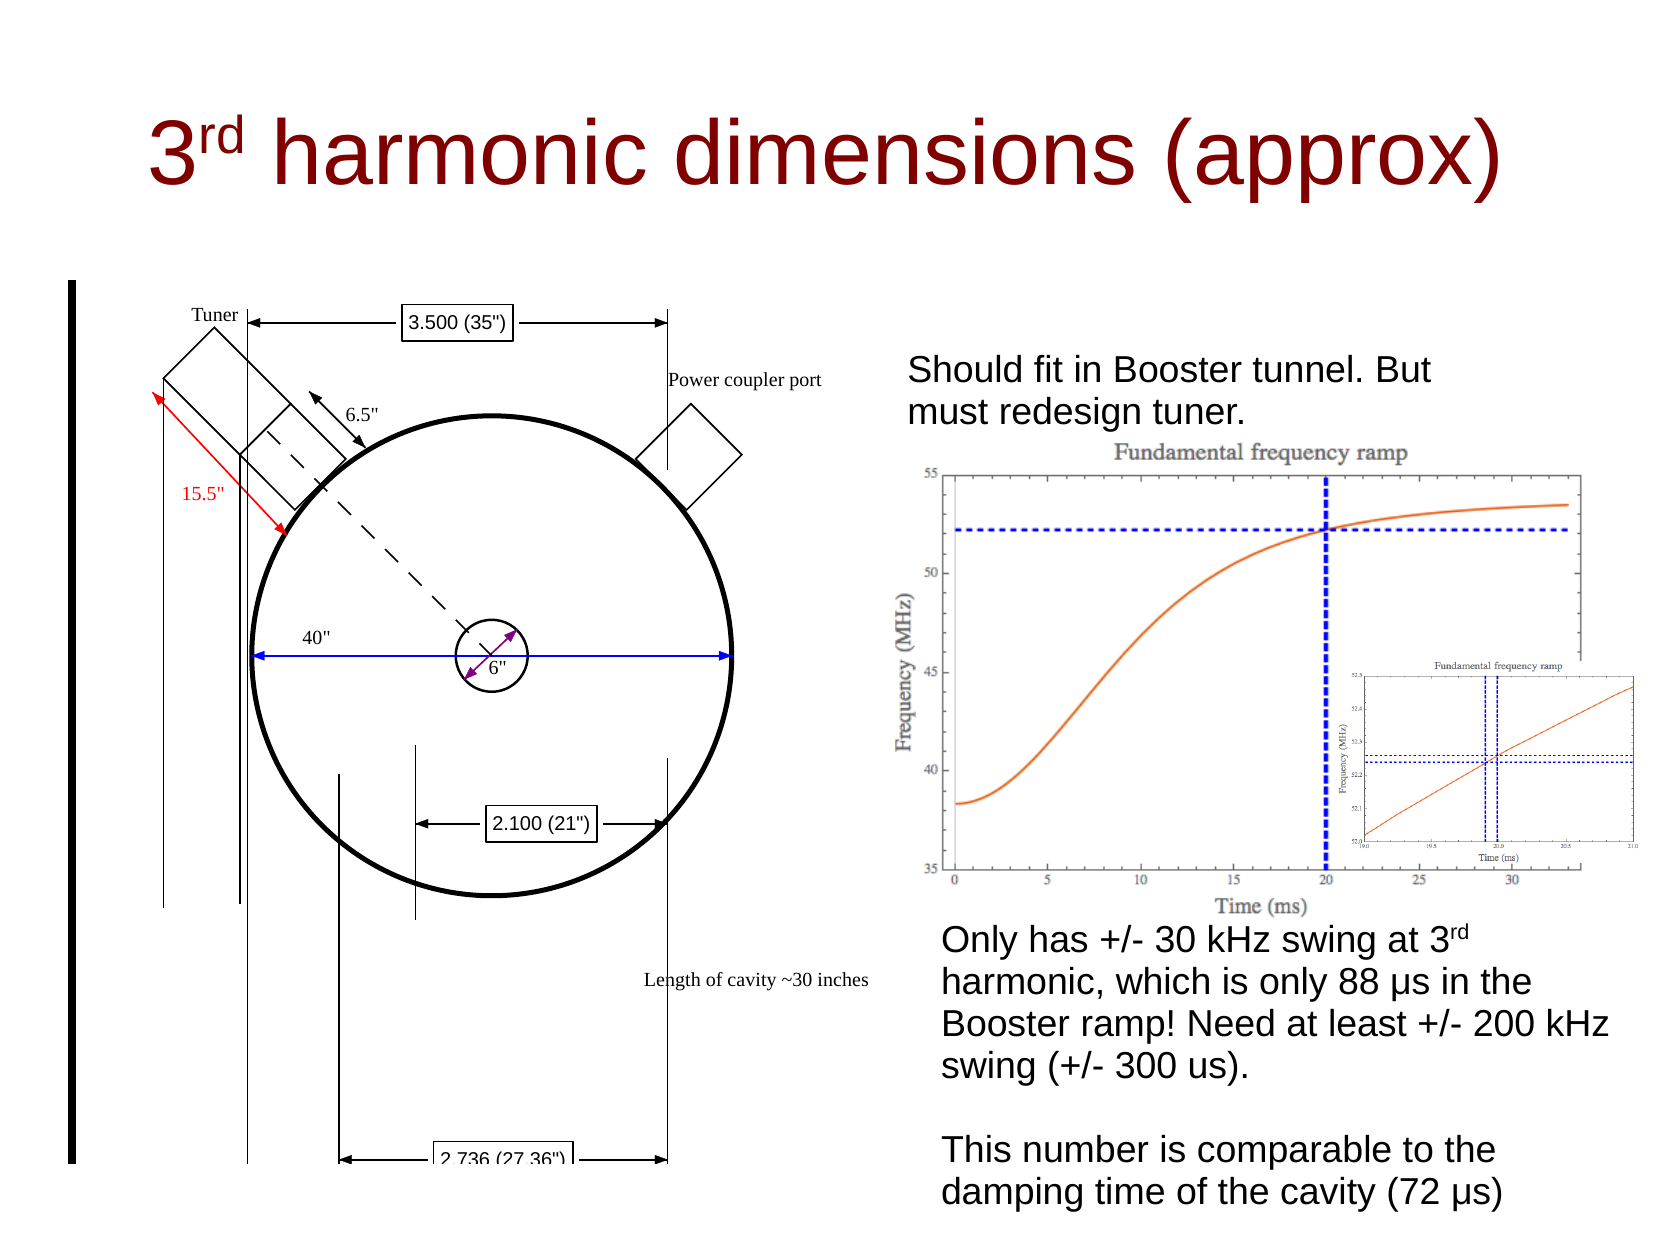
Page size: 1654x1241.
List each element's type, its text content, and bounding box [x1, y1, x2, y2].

text_box Only has +/- 30 kHz swing at 3rd harmonic, which is only 88 μs in the Booster ramp! Need at least +/- 200 kHz swing (+/- 300 us). This number is comparable to the damping time of the cavity (72 μs) [926, 911, 1636, 1219]
title 3rd harmonic dimensions (approx) [82, 49, 1571, 257]
text_box Should fit in Booster tunnel. But must redesign tuner. [892, 341, 1516, 440]
picture [67, 236, 1639, 1164]
